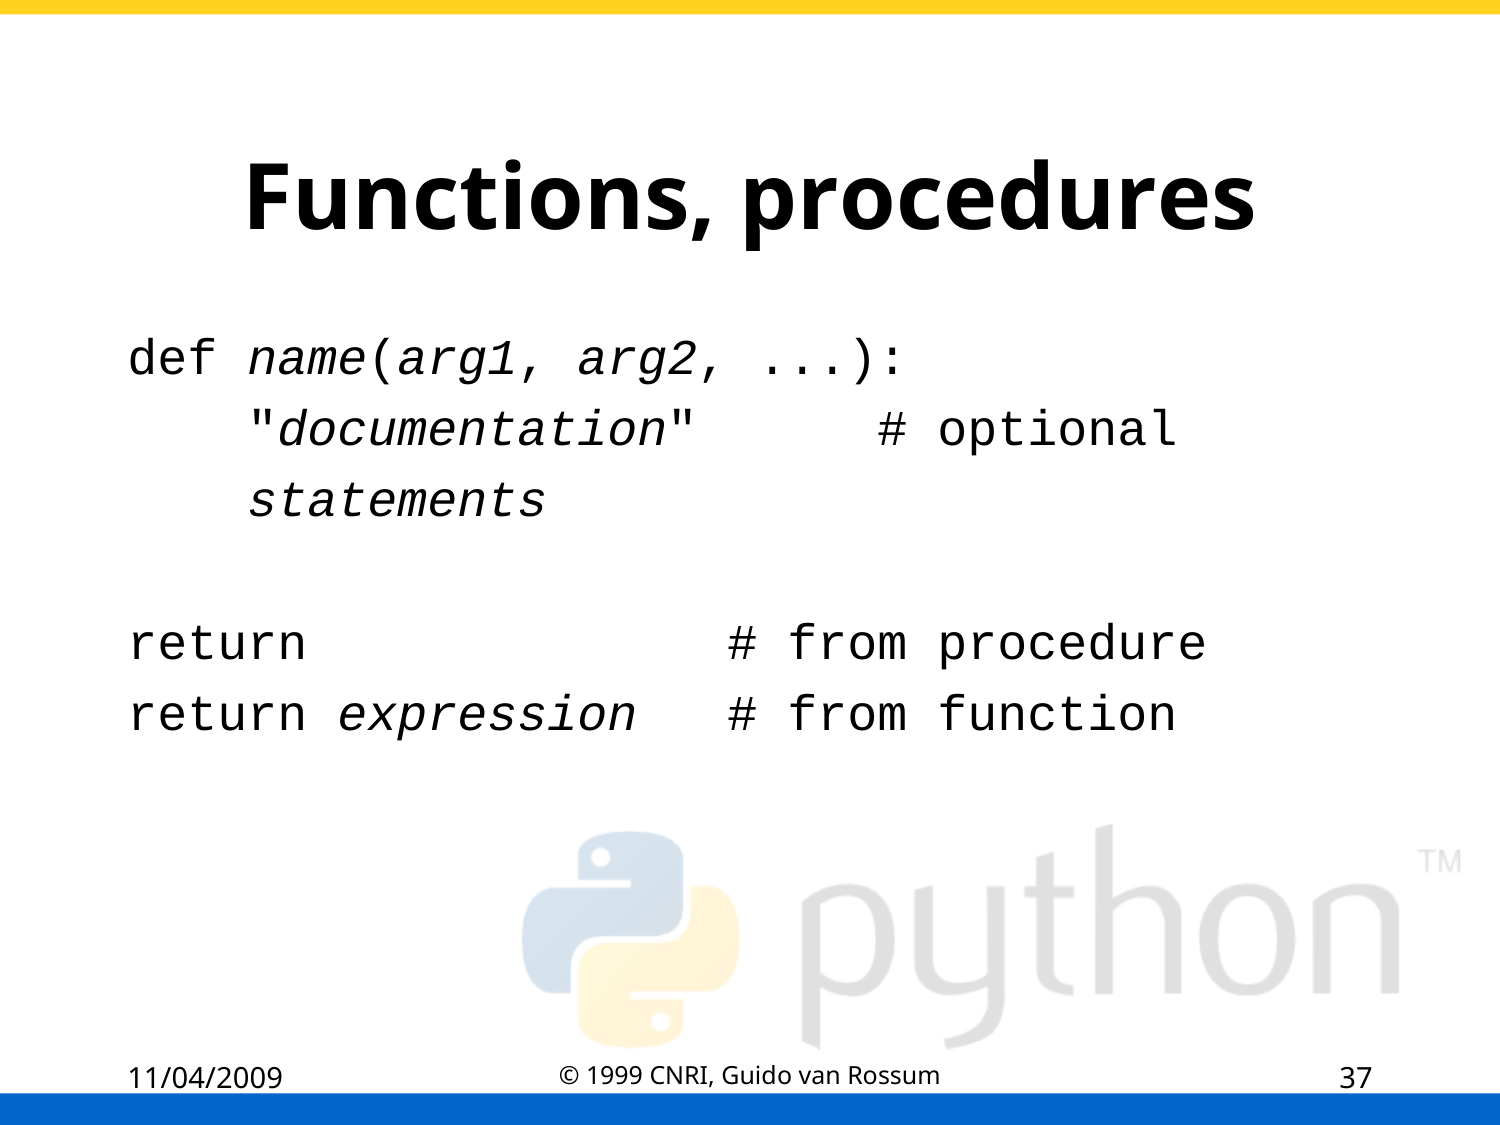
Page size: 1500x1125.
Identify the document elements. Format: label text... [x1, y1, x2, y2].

title Functions, procedures [112, 99, 1388, 288]
list def name(arg1, arg2, ...): "documentation" # optional statements return # from procedure return expression # from function [112, 324, 1388, 1001]
